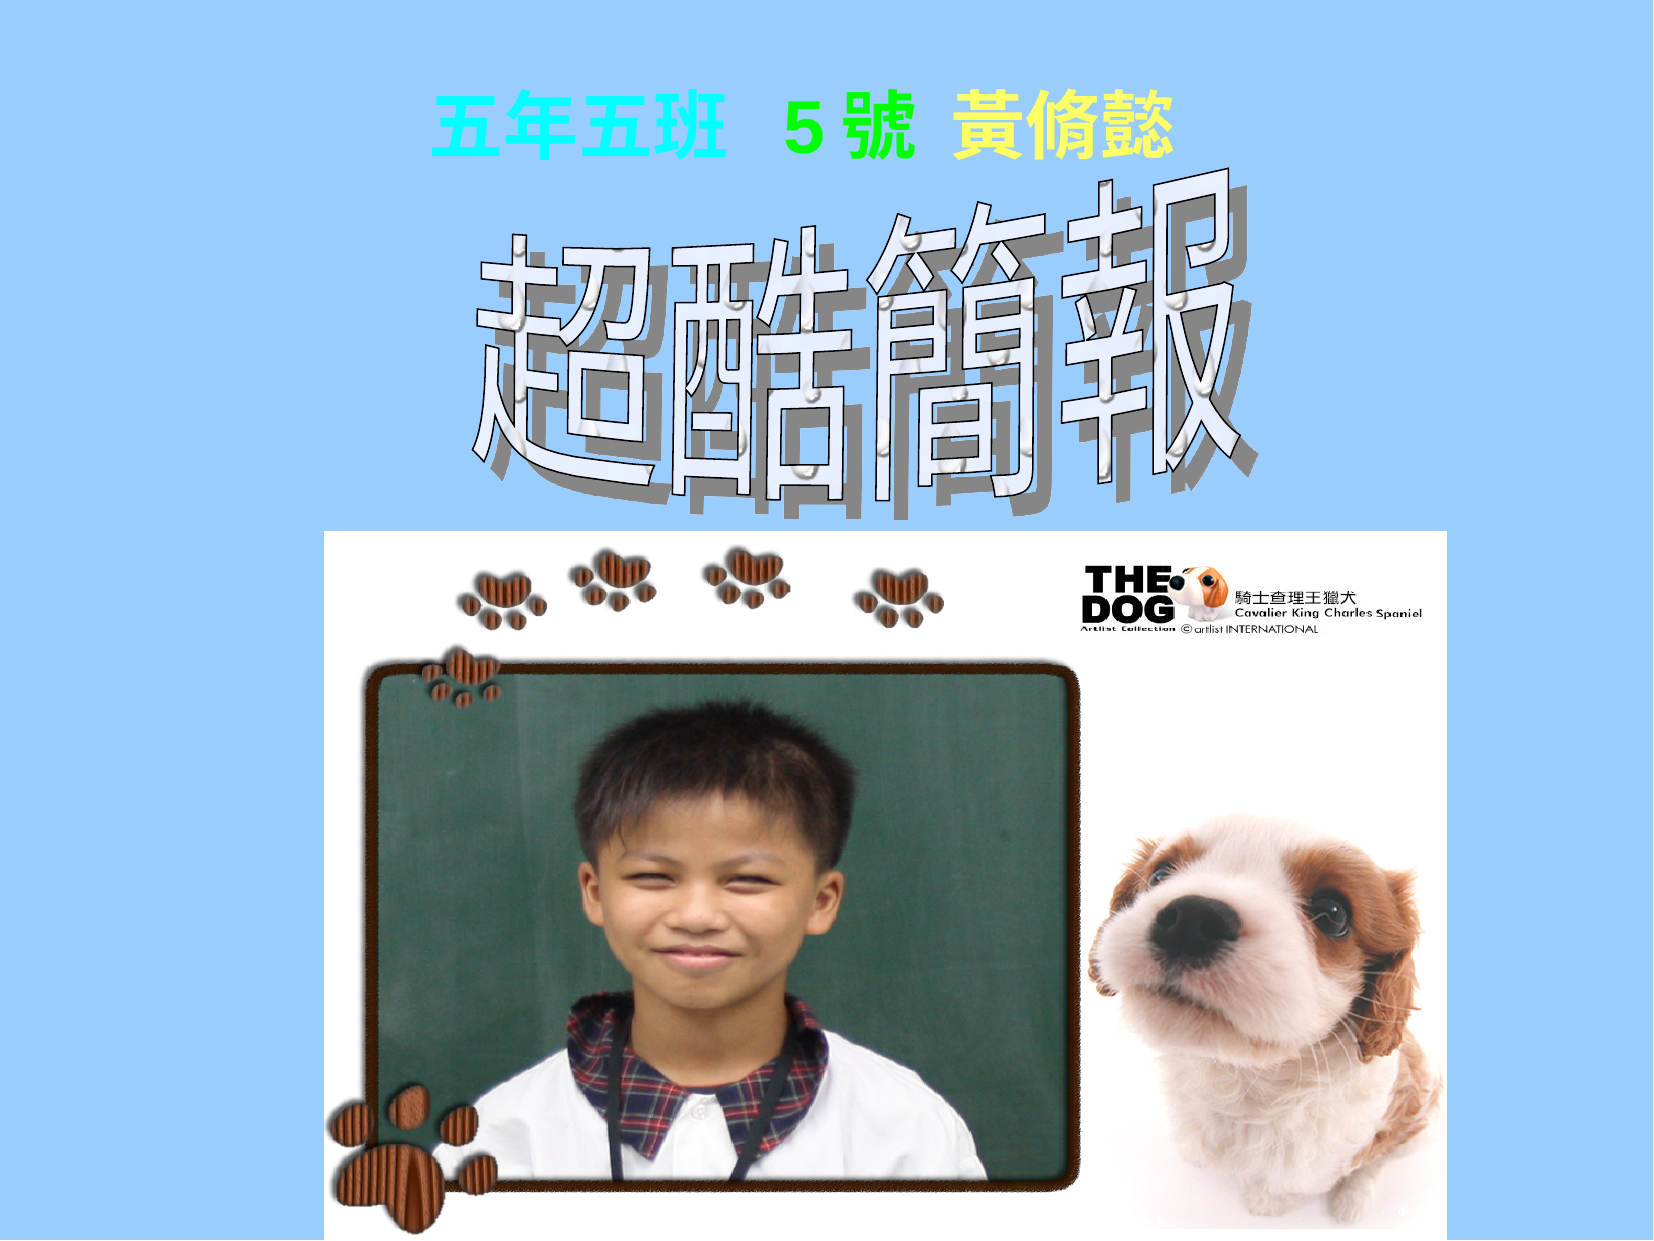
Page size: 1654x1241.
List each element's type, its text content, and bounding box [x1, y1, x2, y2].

text_box 超酷簡報 [567, 350, 644, 442]
text_box 超酷簡報 [866, 213, 956, 501]
text_box 超酷簡報 [1061, 179, 1147, 484]
text_box 超酷簡報 [472, 234, 655, 486]
text_box 五年五班 5號 黃脩懿 [413, 59, 1300, 178]
picture [324, 531, 1447, 1241]
text_box 超酷簡報 [672, 243, 754, 496]
text_box 超酷簡報 [918, 382, 992, 487]
text_box 超酷簡報 [1153, 168, 1241, 475]
text_box 超酷簡報 [950, 201, 1045, 497]
text_box 超酷簡報 [757, 225, 852, 500]
